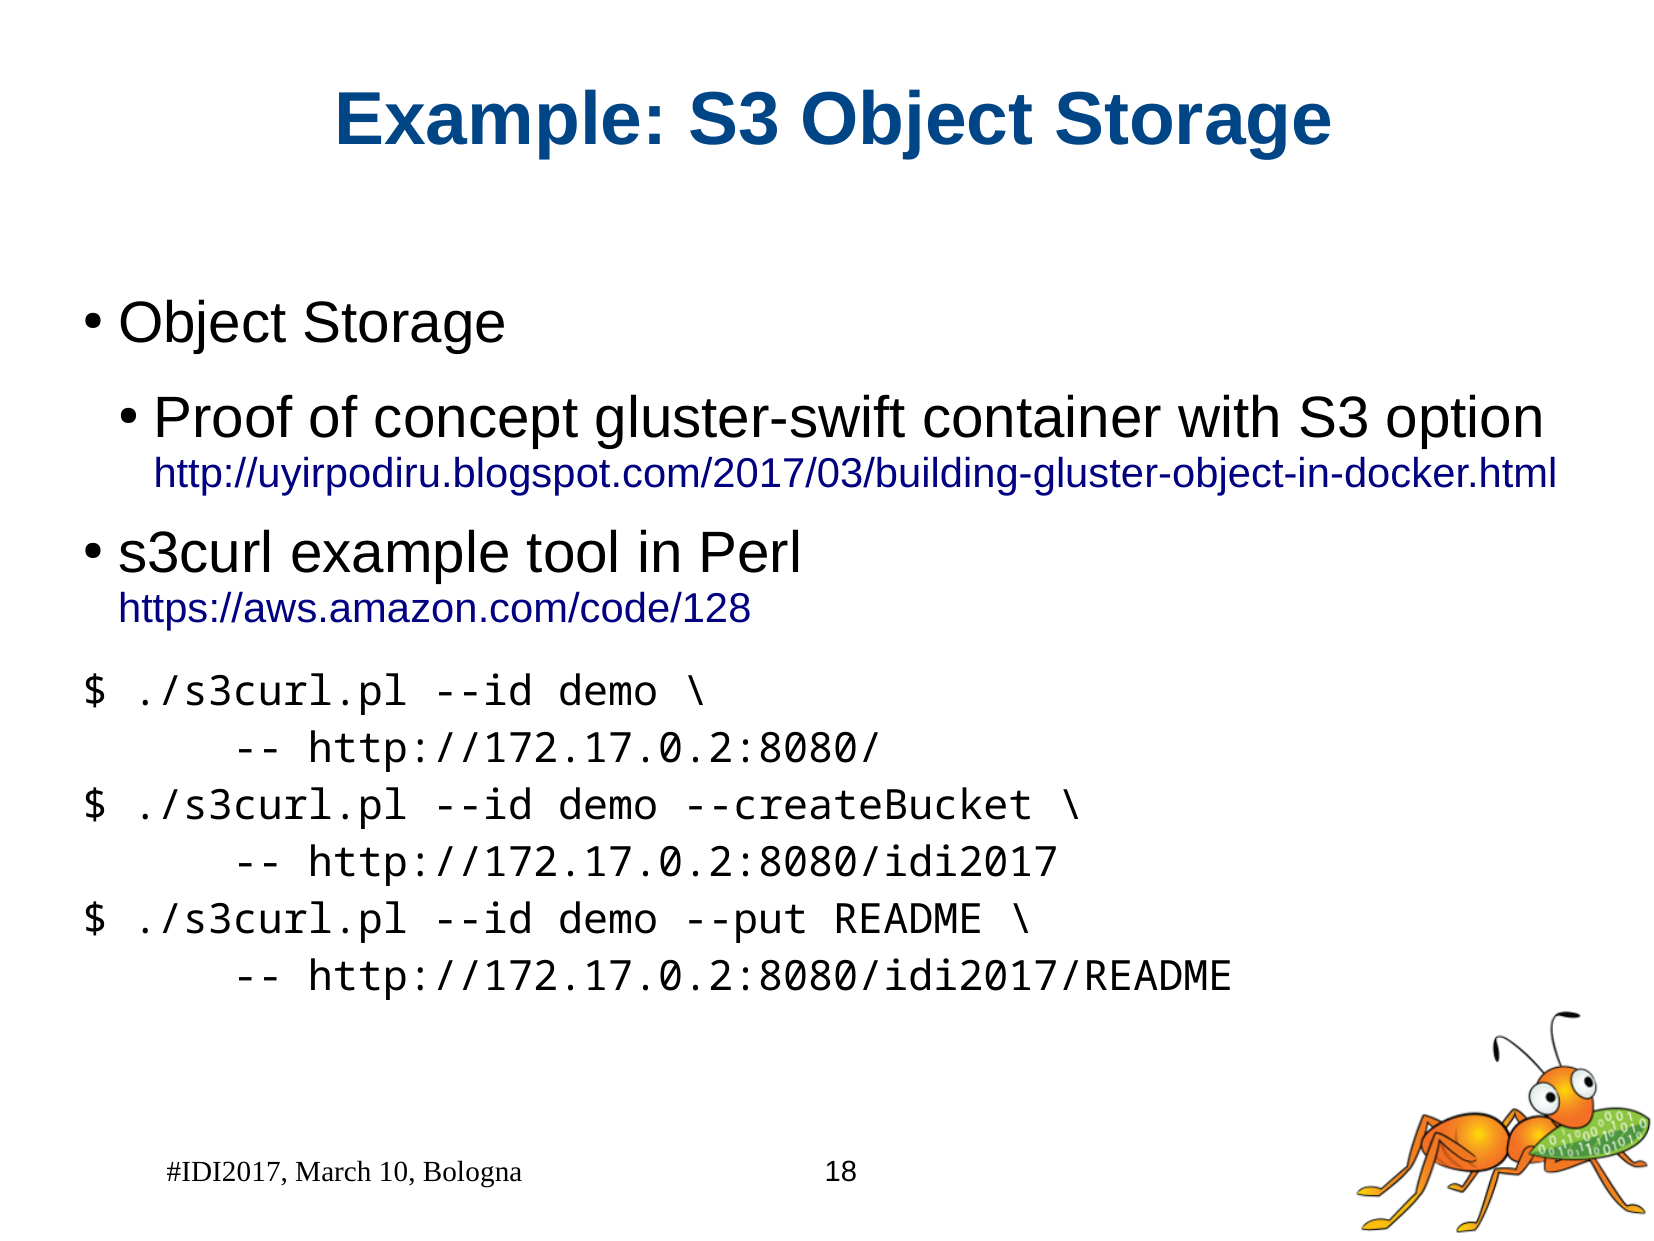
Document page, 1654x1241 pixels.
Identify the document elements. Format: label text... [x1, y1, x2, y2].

list Object Storage Proof of concept gluster-swift container with S3 option http://uyirpodiru.blogspot.com/2017/03/building-gluster-object-in-docker.html s3curl example tool in Perl https://aws.amazon.com/code/128 $ ./s3curl.pl --id demo \ -- http://172.17.0.2:8080/ $ ./s3curl.pl --id demo --createBucket \ -- http://172.17.0.2:8080/idi2017 $ ./s3curl.pl --id demo --put README \ -- http://172.17.0.2:8080/idi2017/README [82, 290, 1571, 1010]
picture [1353, 1009, 1654, 1235]
title Example: S3 Object Storage [90, 15, 1579, 223]
